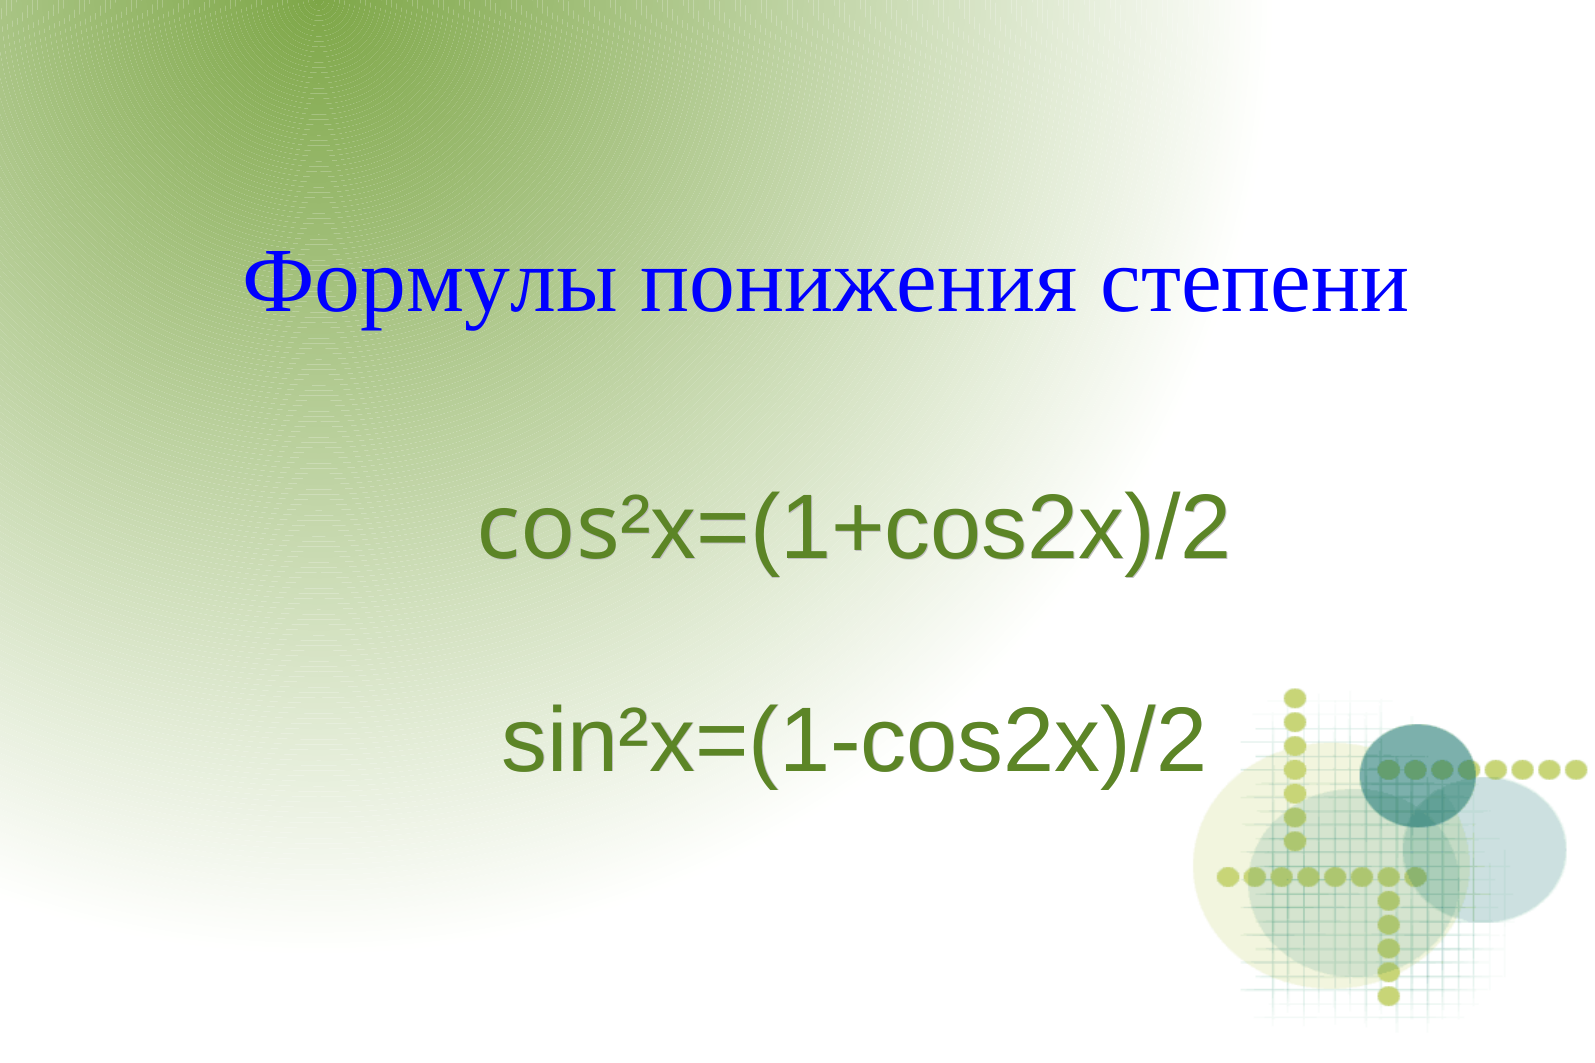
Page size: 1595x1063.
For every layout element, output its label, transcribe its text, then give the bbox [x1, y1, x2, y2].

picture [1180, 678, 1595, 1038]
title cos²x=(1+cos2x)/2 sin²x=(1-cos2x)/2 [173, 349, 1536, 777]
subtitle Формулы понижения степени [147, 0, 1506, 621]
